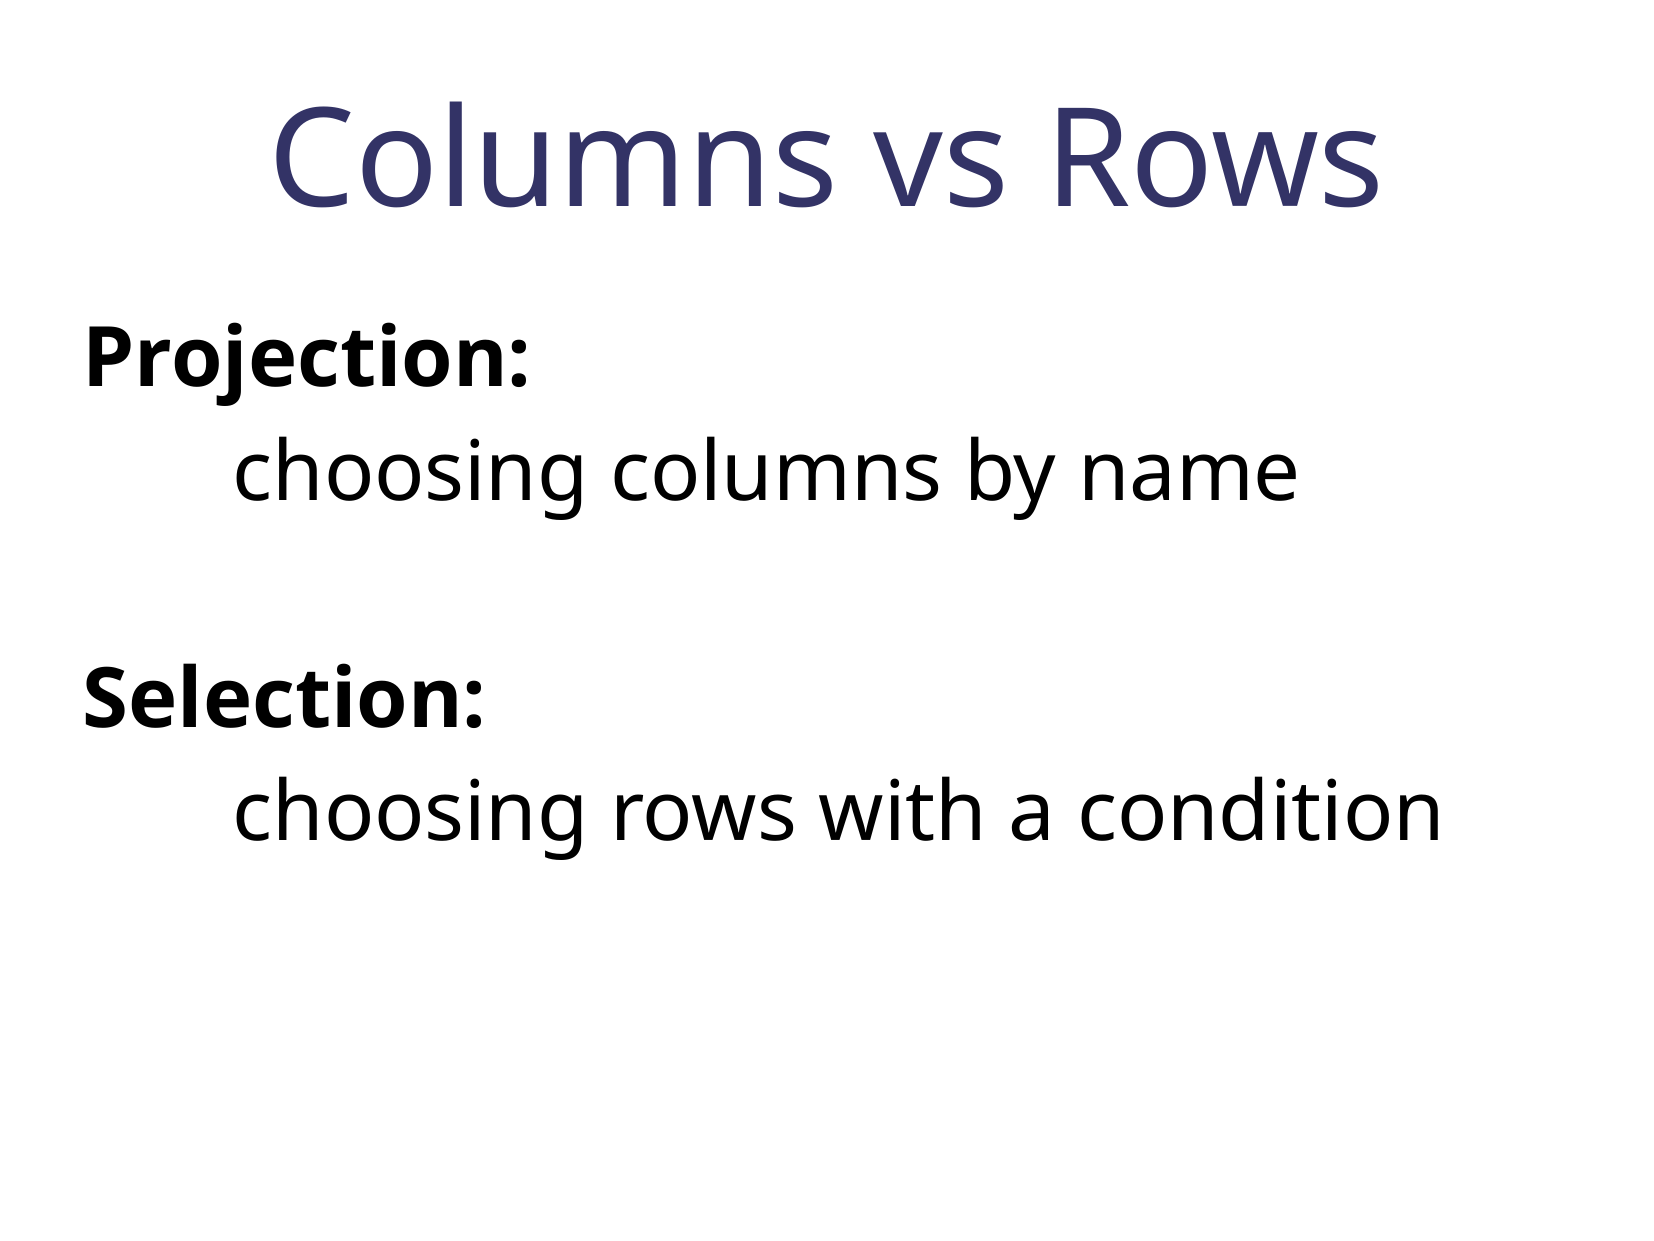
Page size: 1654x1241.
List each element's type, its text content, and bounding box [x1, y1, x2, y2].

subtitle Projection: choosing columns by name Selection: choosing rows with a condition [82, 297, 1571, 1102]
title Columns vs Rows [82, 56, 1571, 250]
